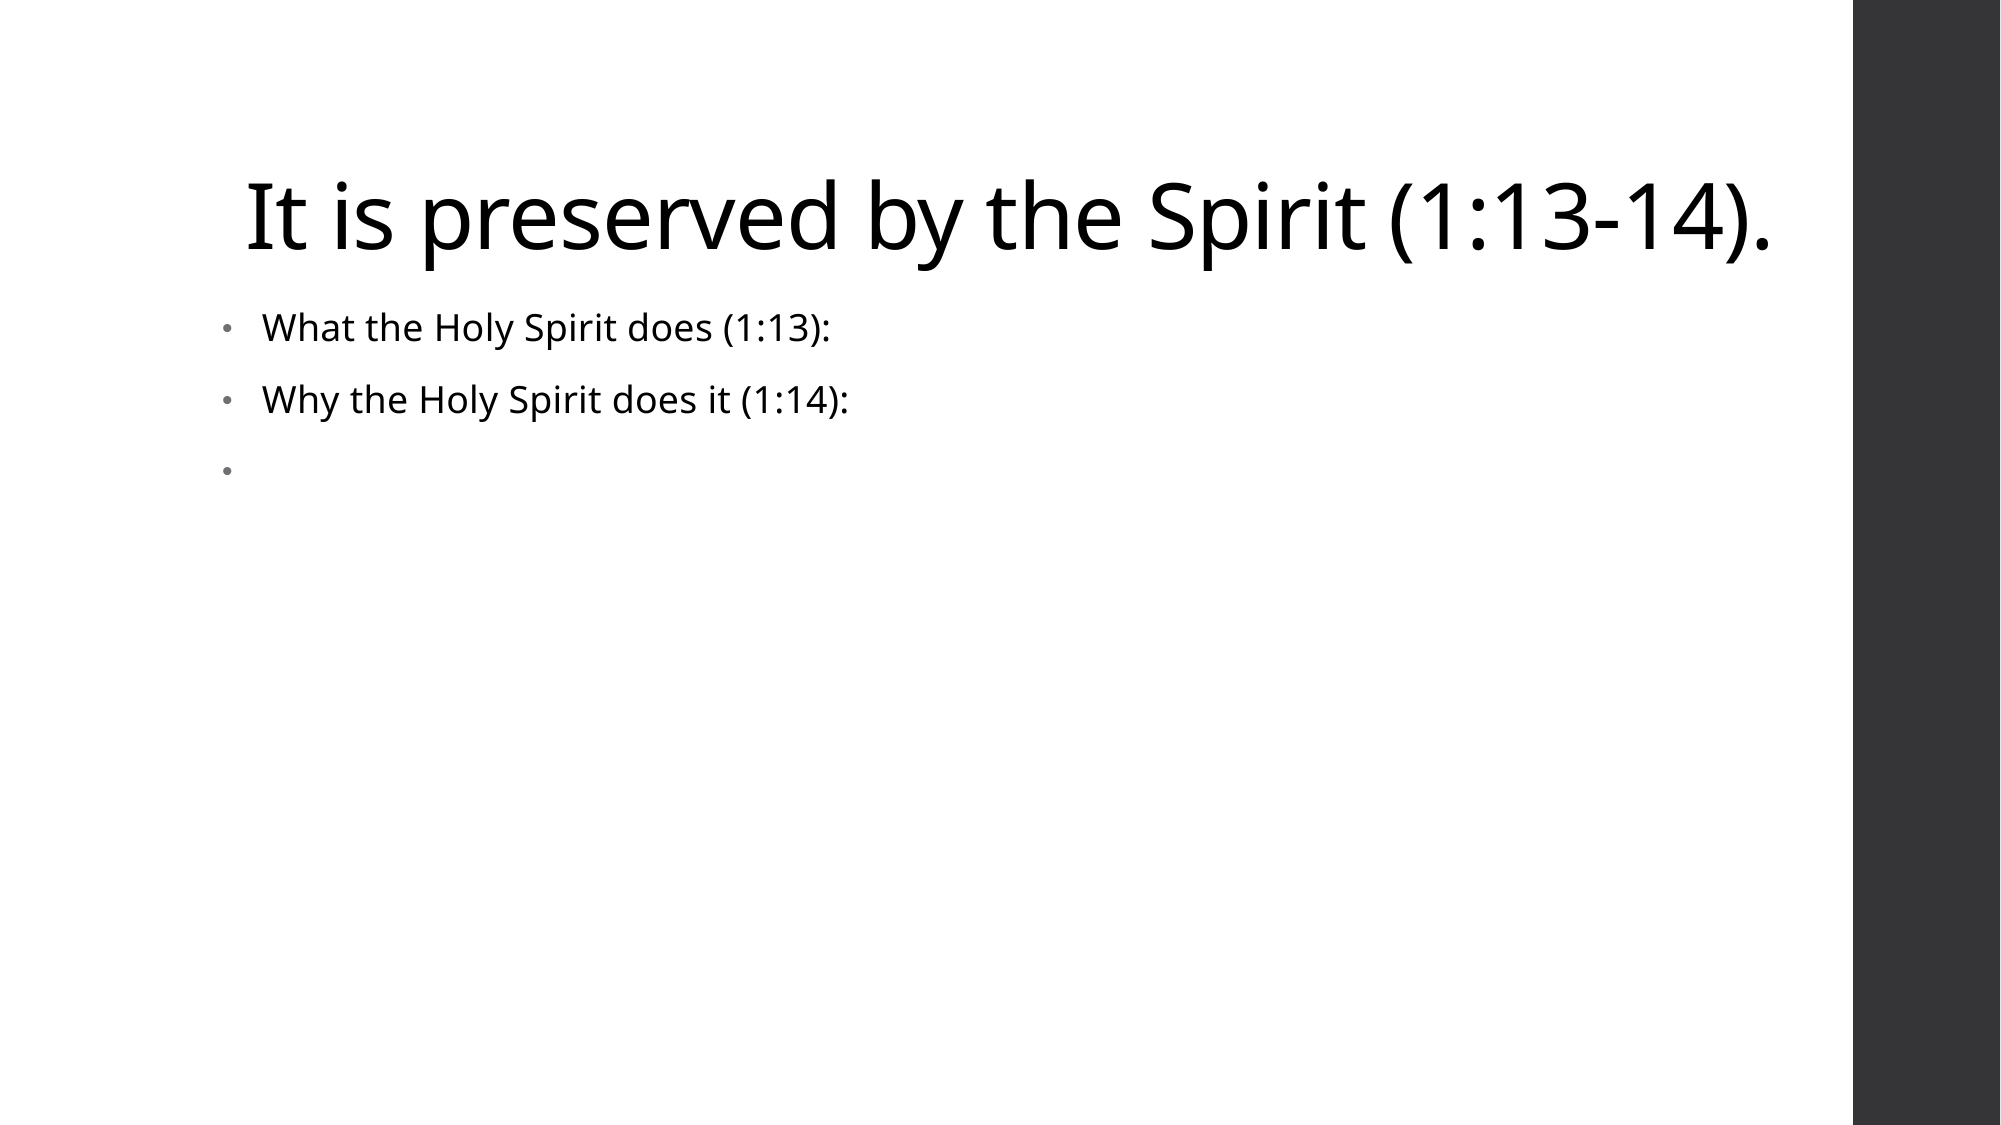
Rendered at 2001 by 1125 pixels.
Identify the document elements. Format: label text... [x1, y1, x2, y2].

title It is preserved by the Spirit (1:13-14). [206, 60, 1797, 278]
list What the Holy Spirit does (1:13): Why the Holy Spirit does it (1:14): [206, 299, 1617, 1014]
